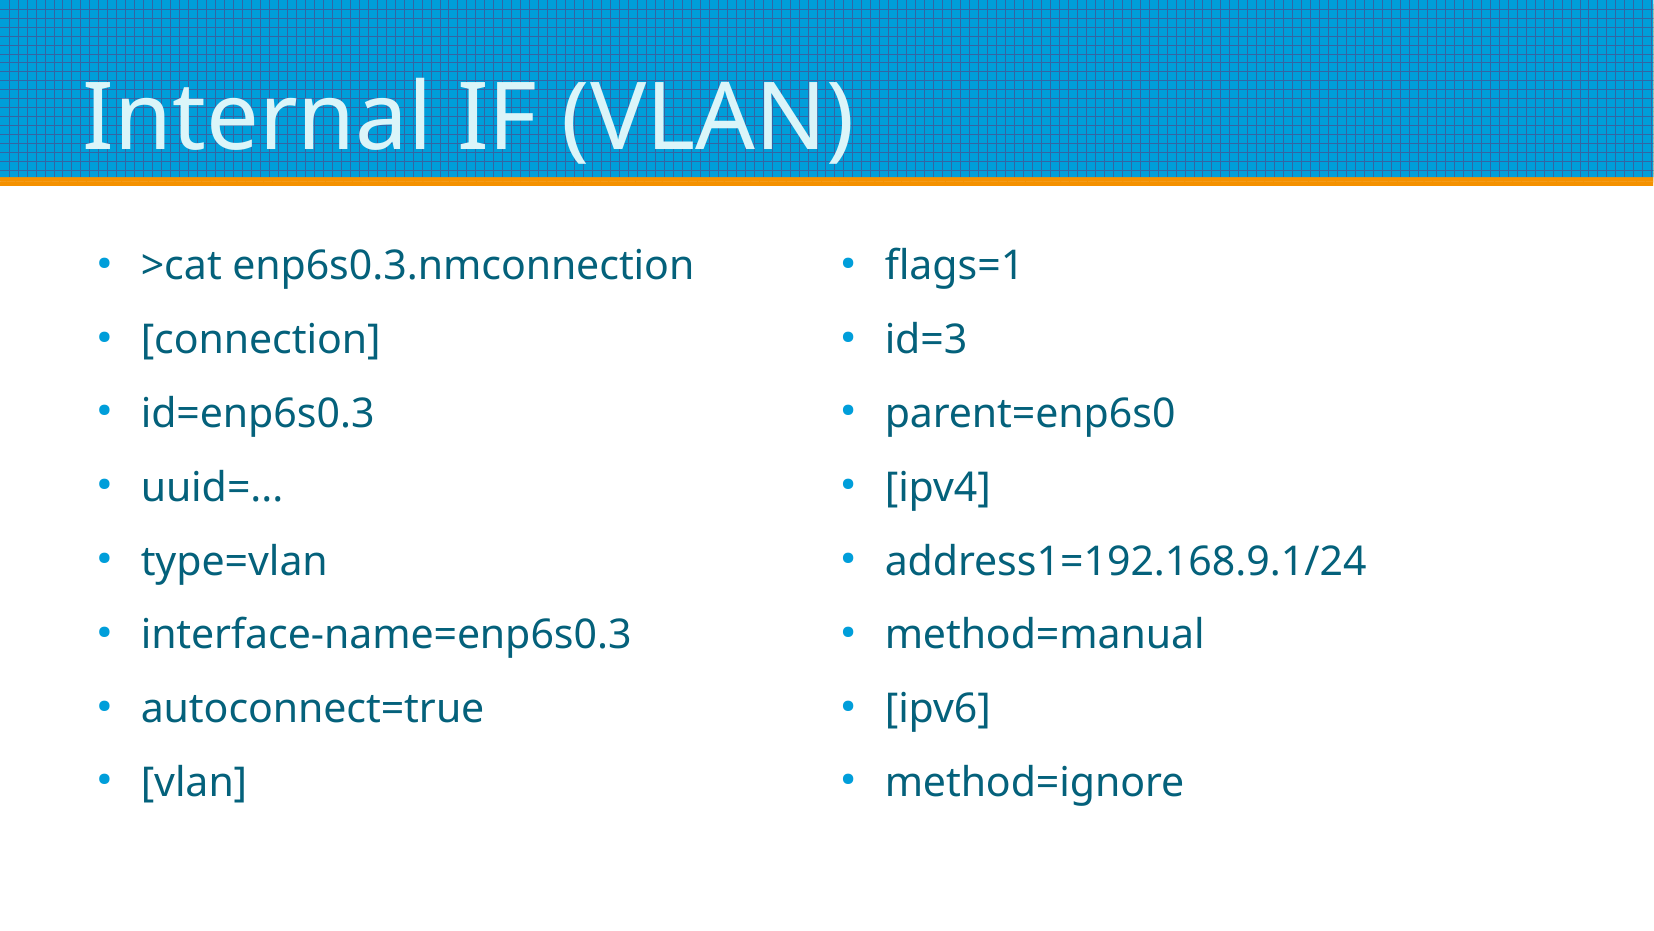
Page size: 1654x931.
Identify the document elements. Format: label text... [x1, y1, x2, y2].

title Internal IF (VLAN) [82, 14, 1571, 178]
list >cat enp6s0.3.nmconnection [connection] id=enp6s0.3 uuid=... type=vlan interface-name=enp6s0.3 autoconnect=true [vlan] flags=1 id=3 parent=enp6s0 [ipv4] address1=192.168.9.1/24 method=manual [ipv6] method=ignore [82, 236, 1571, 813]
